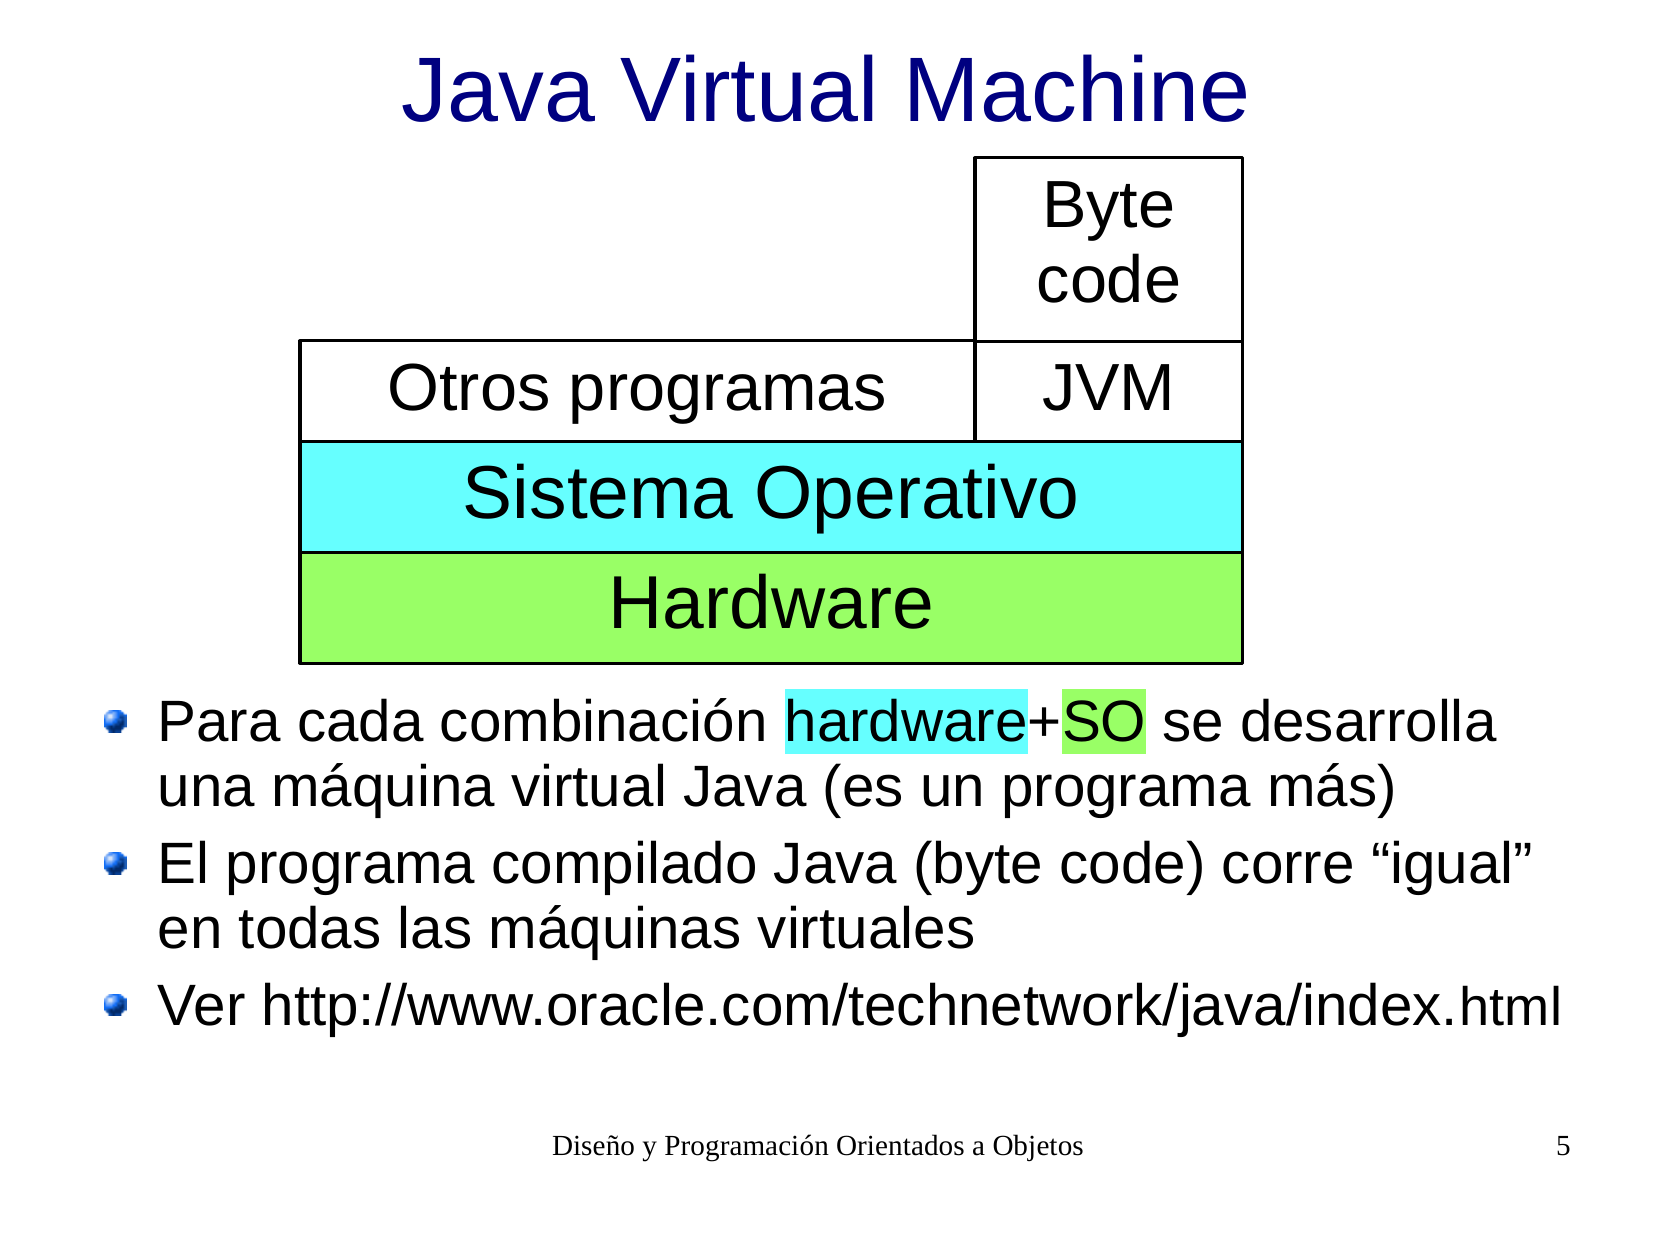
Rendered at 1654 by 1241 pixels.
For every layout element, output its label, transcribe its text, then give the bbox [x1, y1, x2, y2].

text_box JVM [977, 343, 1243, 442]
text_box Byte code [975, 157, 1243, 342]
title Java Virtual Machine [82, 32, 1571, 147]
text_box Otros programas [300, 340, 976, 442]
list Para cada combinación hardware+SO se desarrolla una máquina virtual Java (es un programa más) El programa compilado Java (byte code) corre “igual” en todas las máquinas virtuales Ver http://www.oracle.com/technetwork/java/index.html [86, 688, 1576, 1139]
text_box Hardware [300, 554, 1243, 664]
text_box Sistema Operativo [300, 443, 1243, 553]
